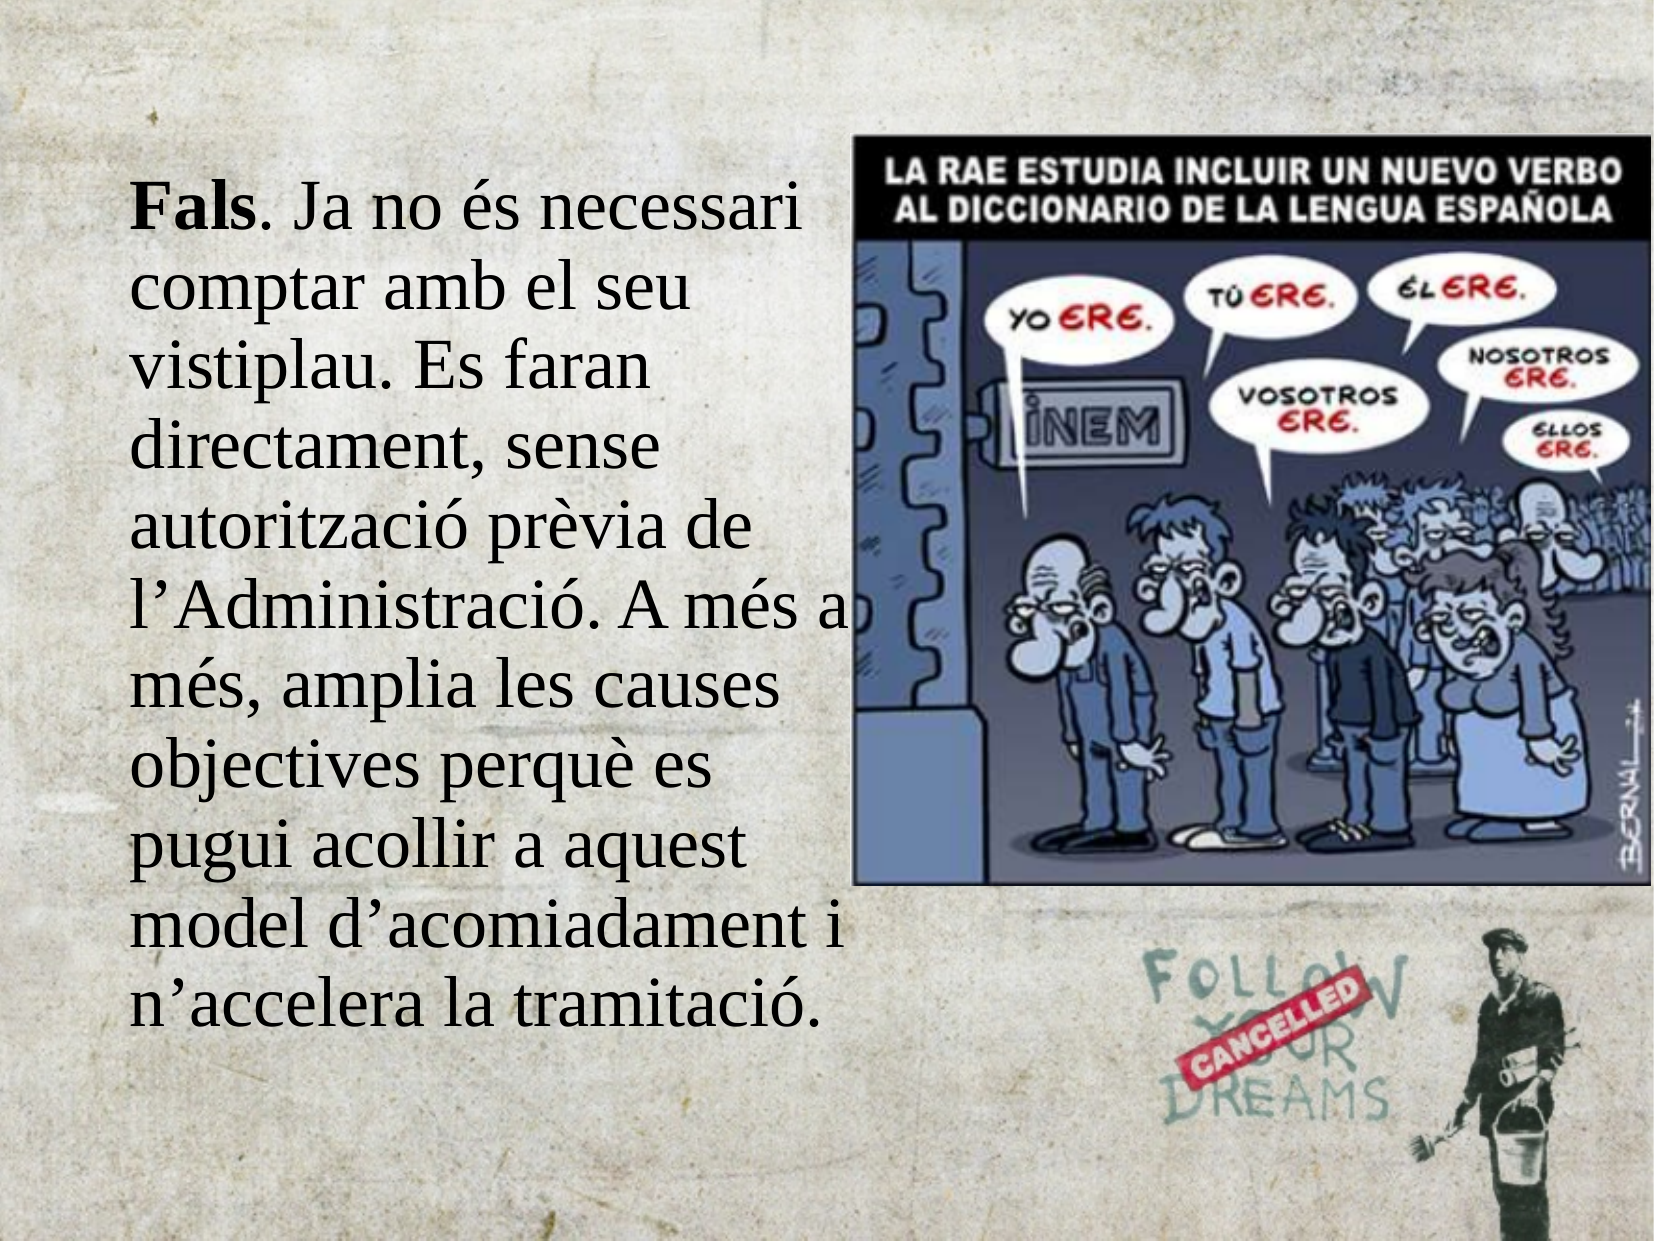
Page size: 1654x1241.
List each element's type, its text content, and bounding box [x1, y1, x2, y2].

picture [0, 0, 1654, 1241]
list Fals. Ja no és necessari comptar amb el seu vistiplau. Es faran directament, sense autorització prèvia de l’Administració. A més a més, amplia les causes objectives perquè es pugui acollir a aquest model d’acomiadament i n’accelera la tramitació. [129, 165, 851, 1063]
